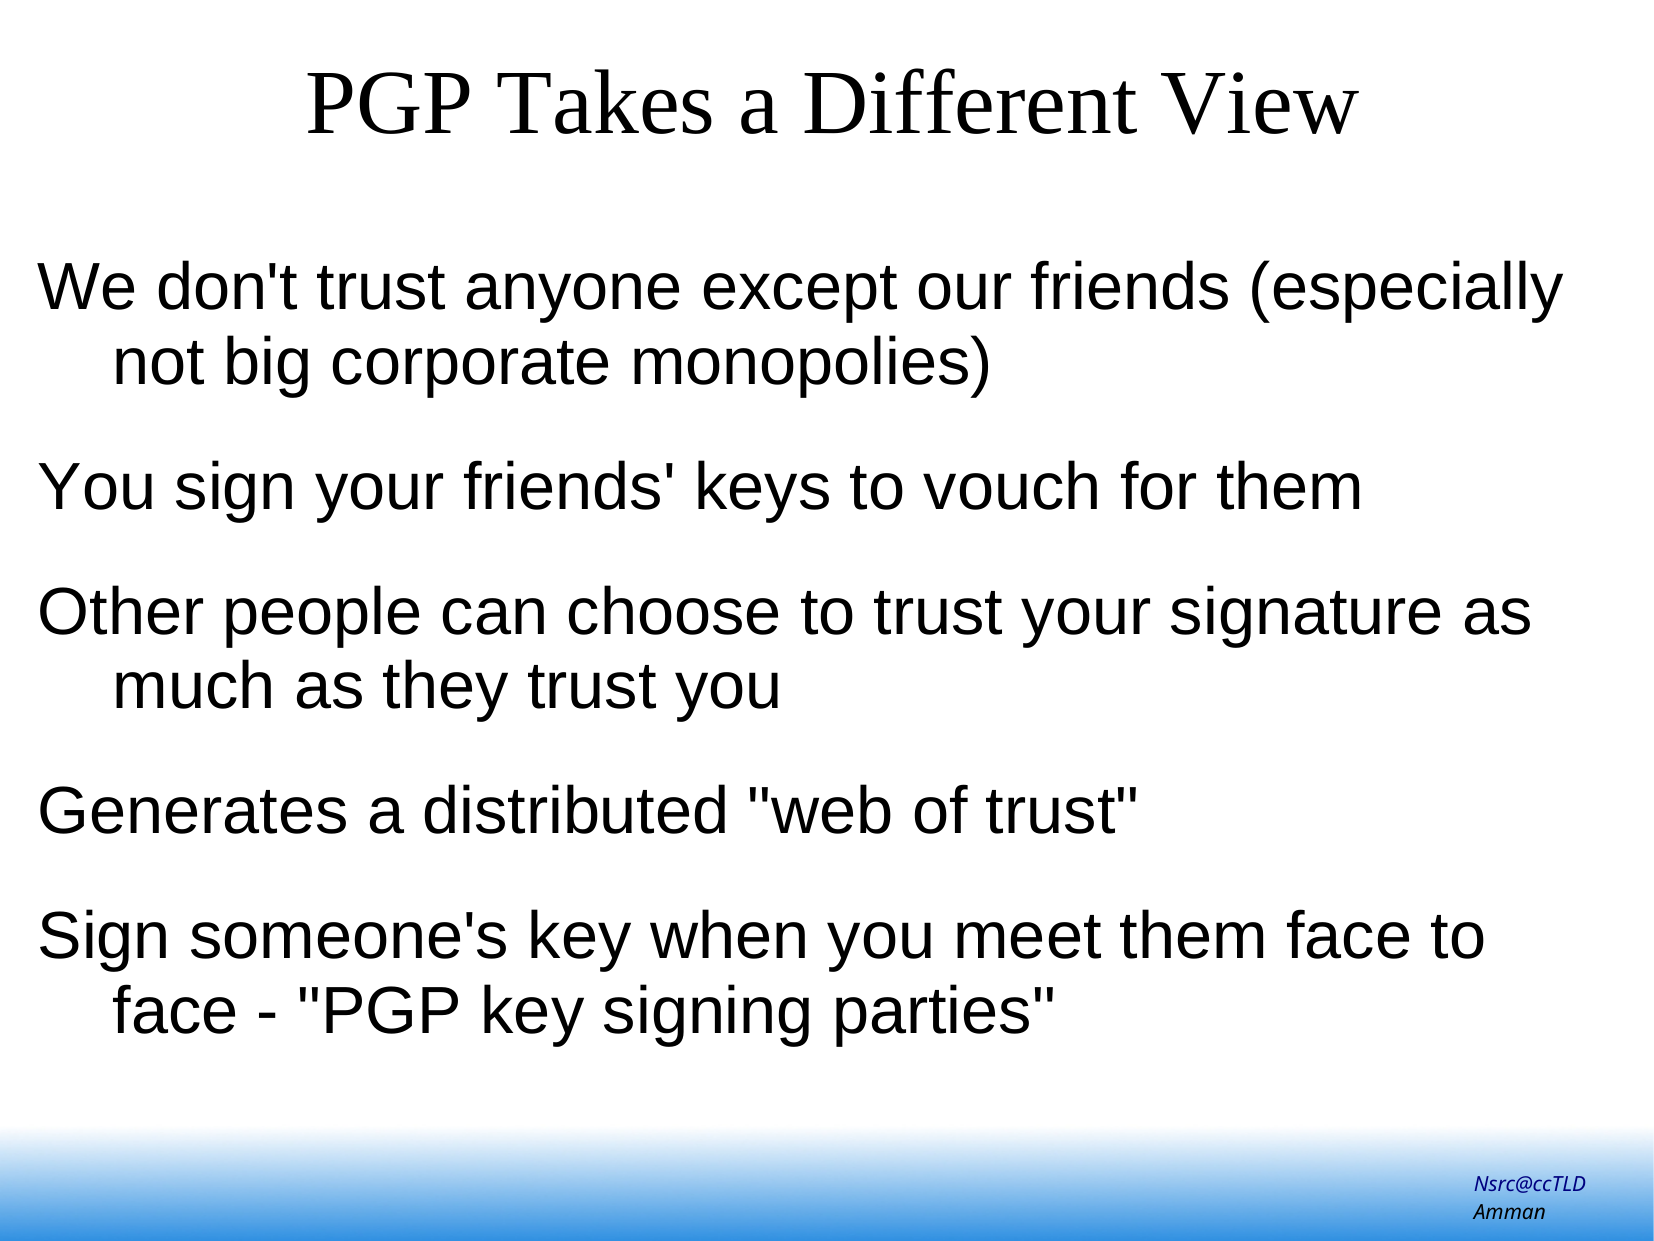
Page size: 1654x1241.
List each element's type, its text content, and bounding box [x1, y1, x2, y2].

title PGP Takes a Different View [111, 52, 1556, 168]
list We don't trust anyone except our friends (especially not big corporate monopolies) You sign your friends' keys to vouch for them Other people can choose to trust your signature as much as they trust you Generates a distributed "web of trust" Sign someone's key when you meet them face to face - "PGP key signing parties" [37, 249, 1604, 1227]
picture [0, 1124, 1654, 1241]
